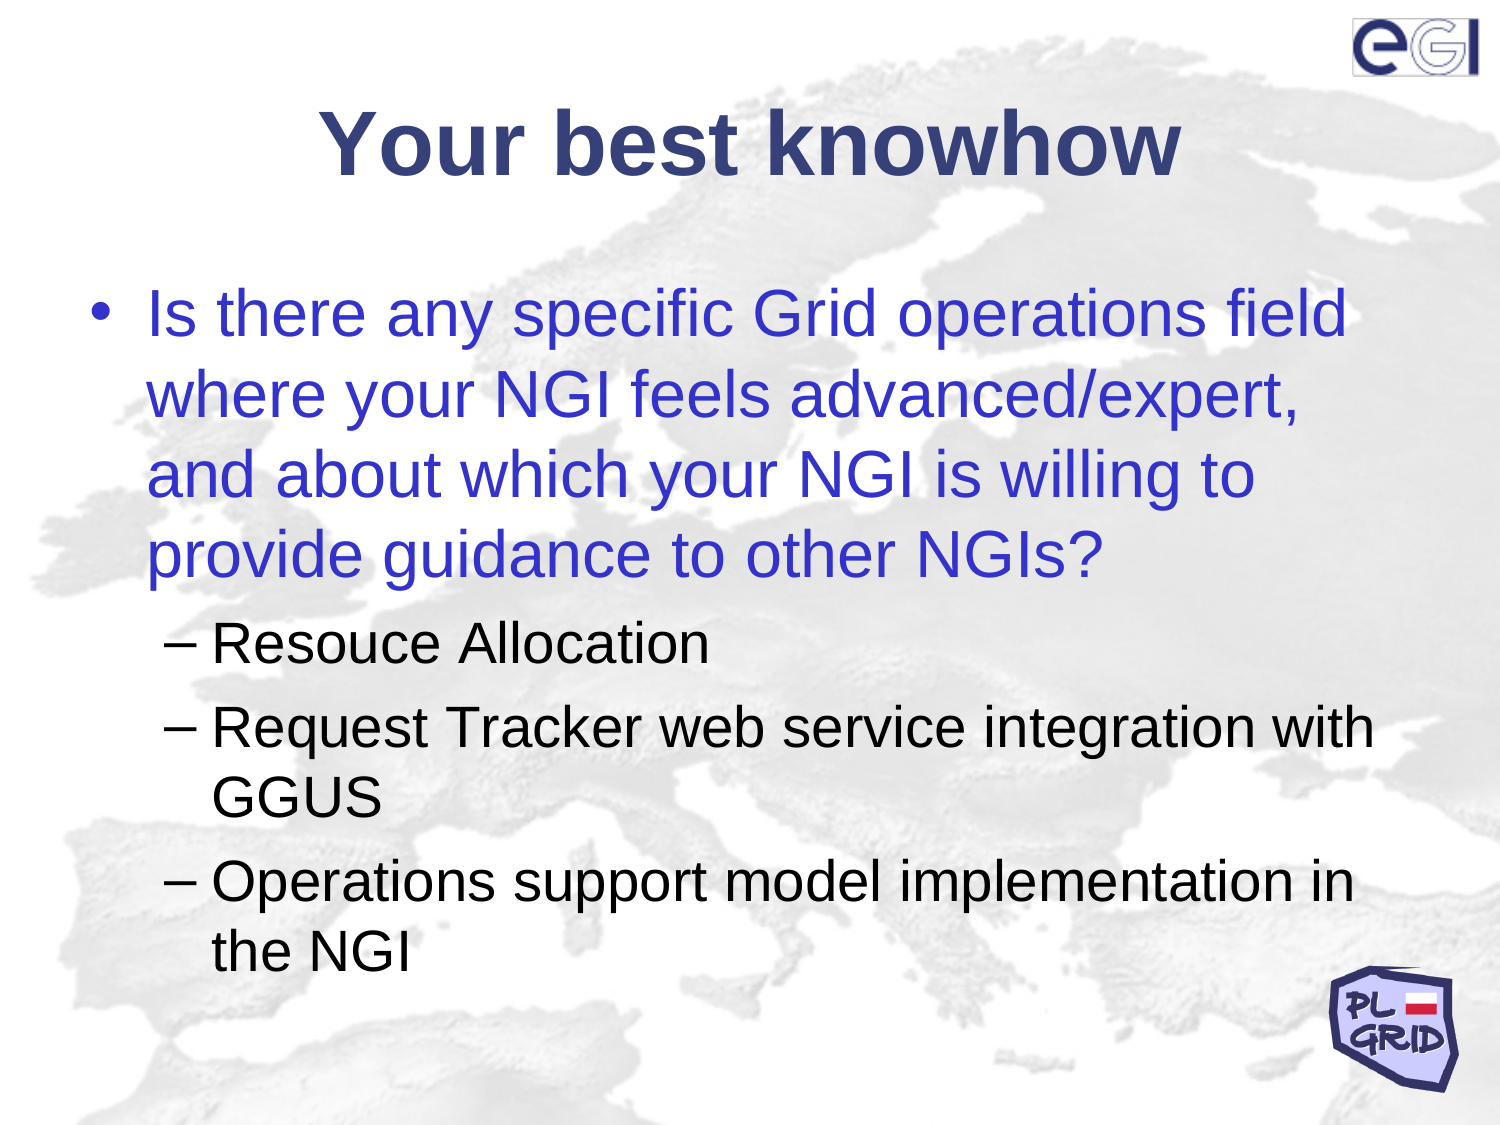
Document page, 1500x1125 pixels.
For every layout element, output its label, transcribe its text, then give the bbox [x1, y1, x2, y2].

picture [0, 0, 1500, 1125]
title Your best knowhow [75, 45, 1426, 233]
list Is there any specific Grid operations field where your NGI feels advanced/expert, and about which your NGI is willing to provide guidance to other NGIs? Resouce Allocation Request Tracker web service integration with GGUS Operations support model implementation in the NGI [75, 262, 1426, 1005]
